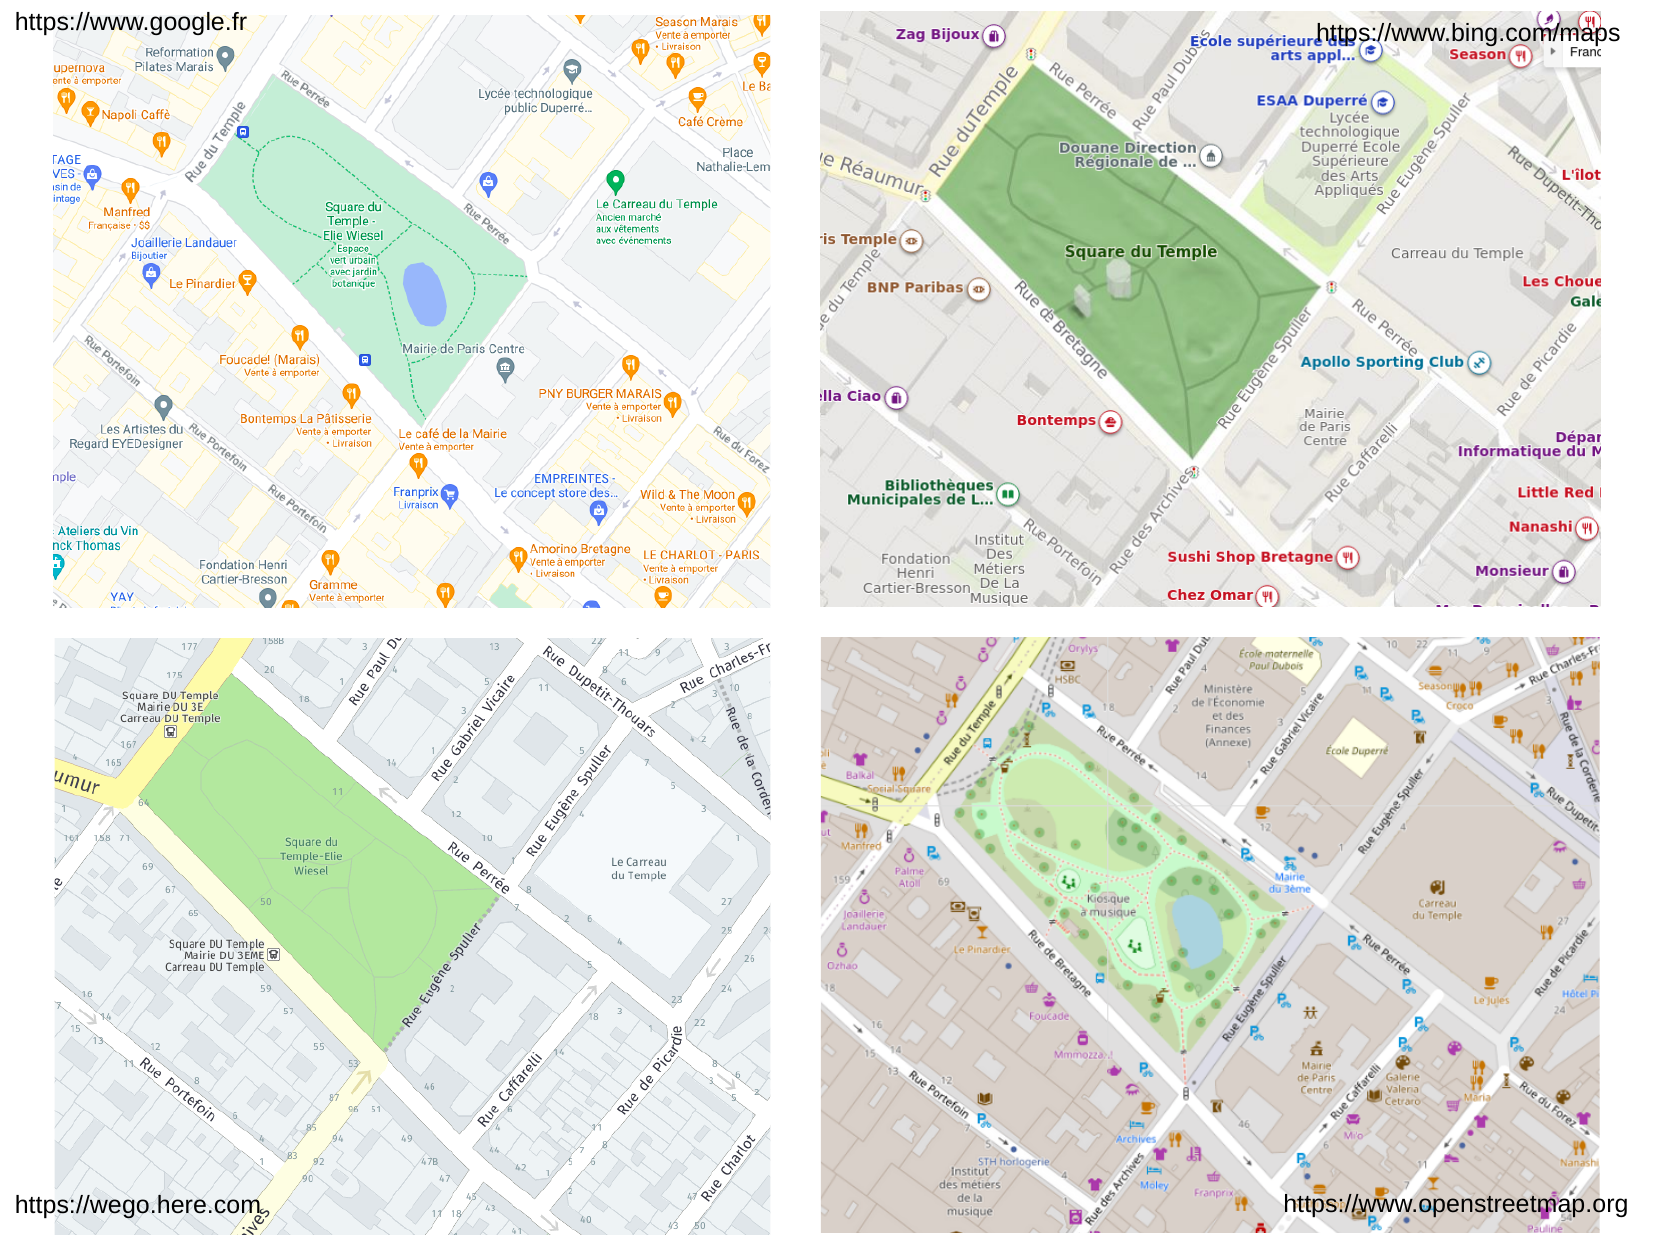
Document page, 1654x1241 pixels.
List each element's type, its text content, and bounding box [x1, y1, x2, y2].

text_box https://www.openstreetmap.org [1158, 1181, 1644, 1228]
picture [820, 11, 1601, 607]
text_box https://wego.here.com [0, 1183, 313, 1241]
picture [54, 638, 771, 1235]
picture [53, 15, 771, 608]
text_box https://www.bing.com/maps [1150, 11, 1636, 69]
text_box https://www.google.fr [0, 0, 378, 57]
picture [820, 637, 1600, 1233]
